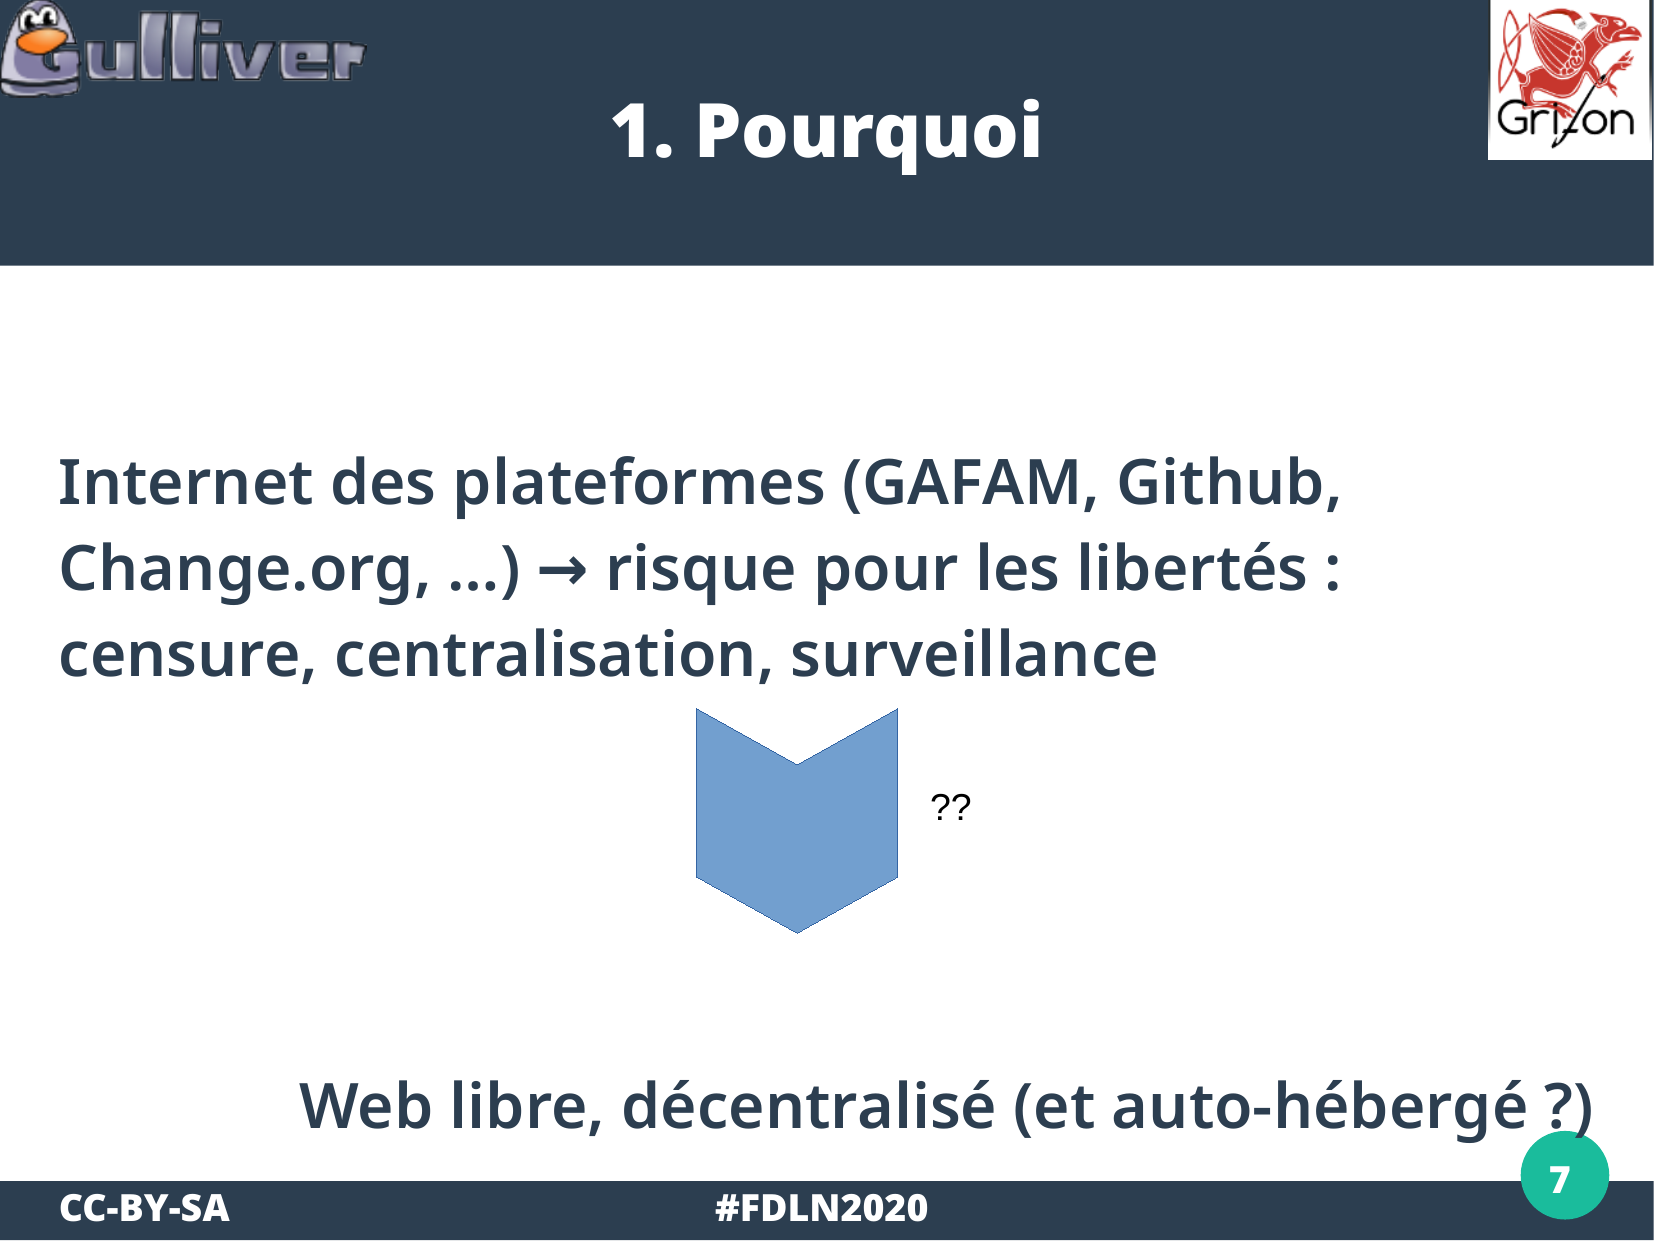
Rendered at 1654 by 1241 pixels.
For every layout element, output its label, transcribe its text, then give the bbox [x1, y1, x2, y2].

title 1. Pourquoi [59, 49, 1595, 207]
list Internet des plateformes (GAFAM, Github, Change.org, …) → risque pour les libertés : censure, centralisation, surveillance Web libre, décentralisé (et auto-hébergé ?) [59, 324, 1595, 1152]
picture [1488, 0, 1652, 160]
text_box [696, 708, 898, 934]
picture [0, 0, 367, 98]
text_box ?? [915, 779, 1010, 837]
